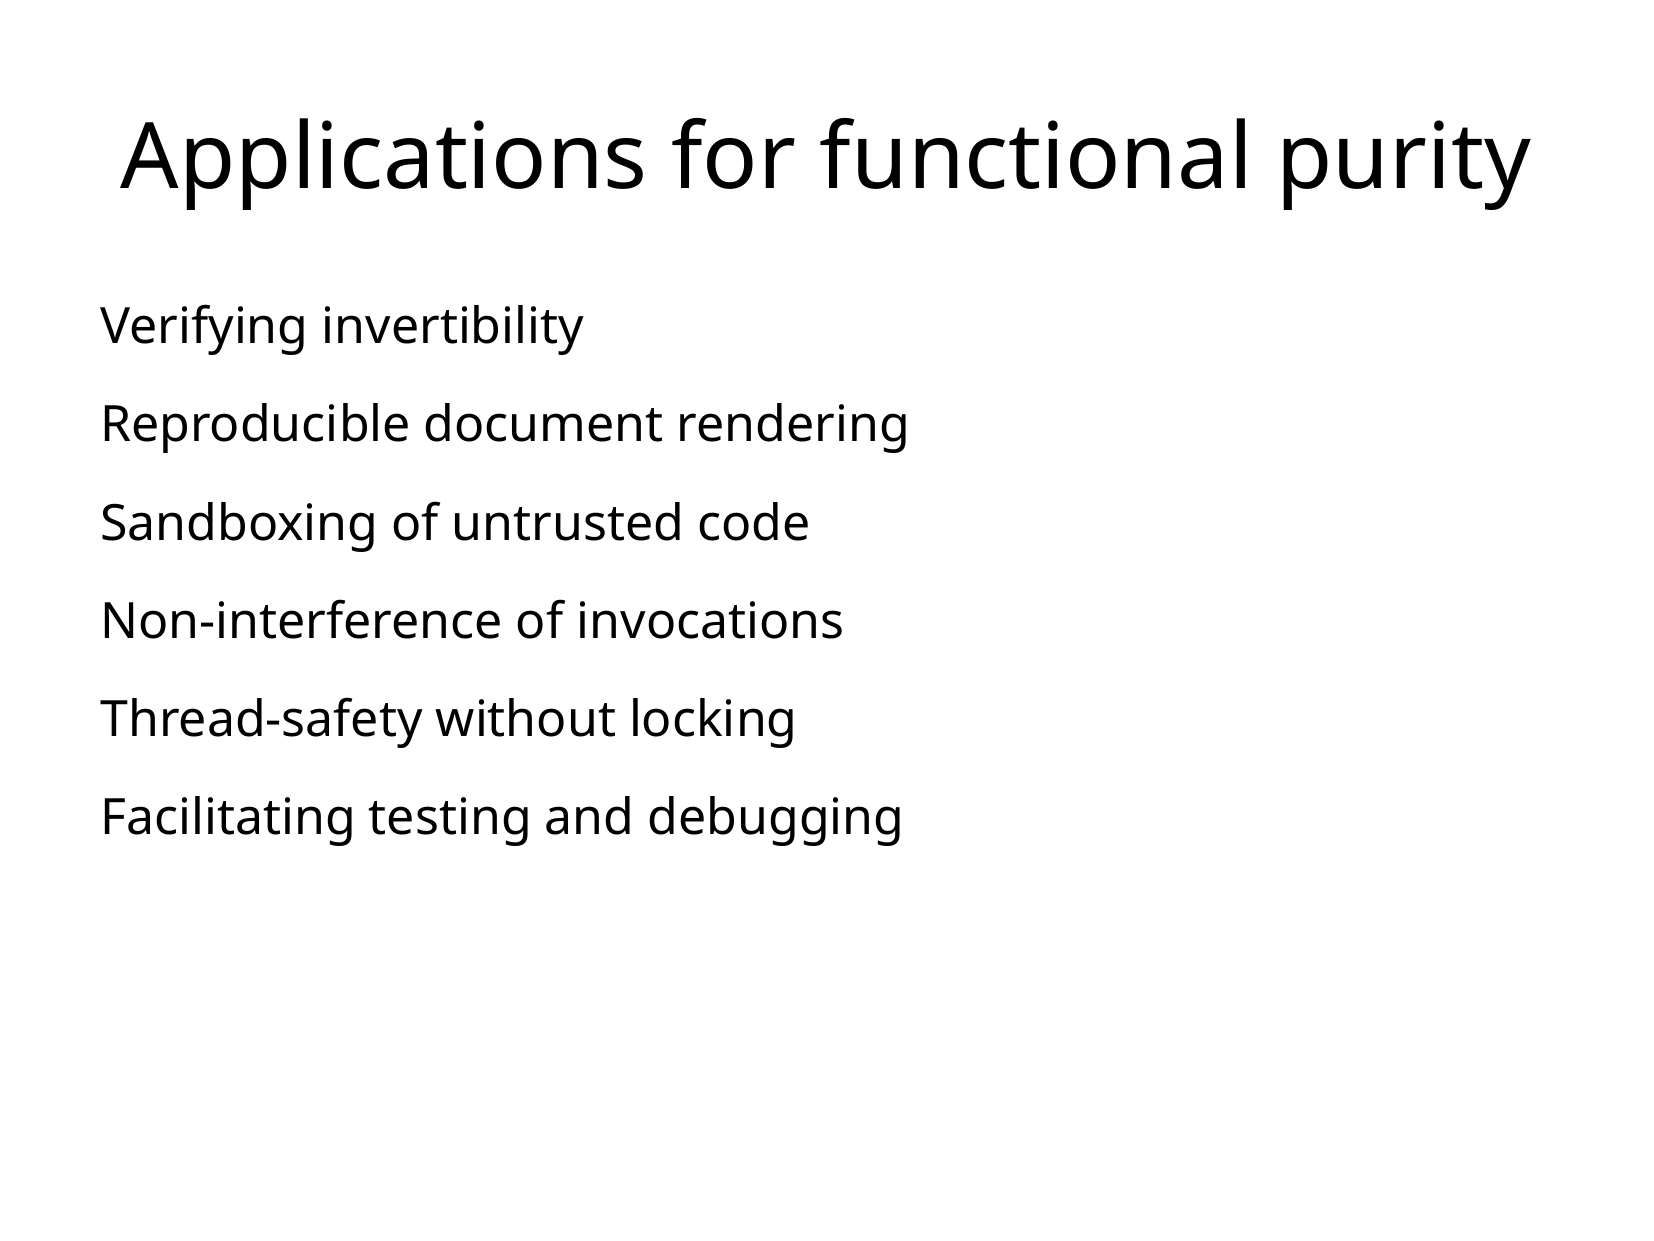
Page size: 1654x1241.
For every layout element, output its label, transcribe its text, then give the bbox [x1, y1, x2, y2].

title Applications for functional purity [82, 56, 1571, 250]
list Verifying invertibility Reproducible document rendering Sandboxing of untrusted code Non-interference of invocations Thread-safety without locking Facilitating testing and debugging [82, 290, 1571, 1094]
